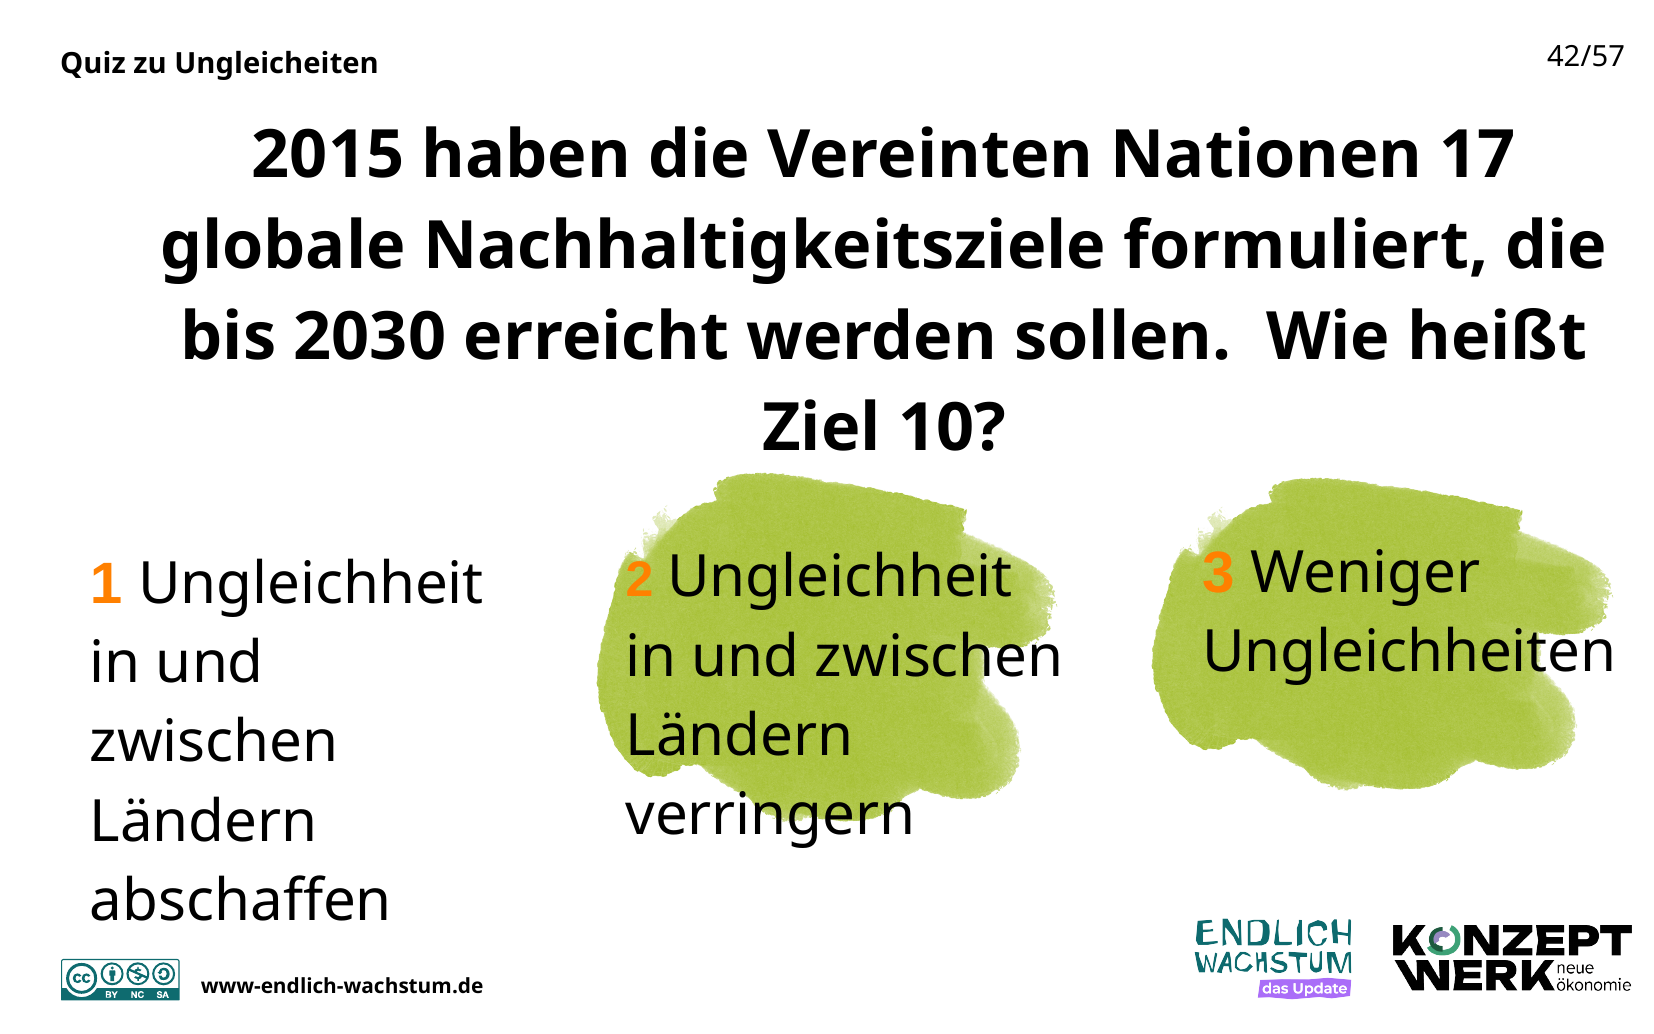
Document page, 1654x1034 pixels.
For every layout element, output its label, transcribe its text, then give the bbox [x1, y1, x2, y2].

title 2015 haben die Vereinten Nationen 17 globale Nachhaltigkeitsziele formuliert, die bis 2030 erreicht werden sollen. Wie heißt Ziel 10? [140, 106, 1629, 693]
picture [1176, 901, 1374, 1011]
picture [1387, 917, 1636, 997]
text_box 1 Ungleichheit in und zwischen Ländern abschaffen [4, 533, 527, 912]
text_box 2 Ungleichheit in und zwischen Ländern verringern [540, 693, 1081, 854]
text_box 3 Weniger Ungleichheiten [1116, 522, 1654, 901]
